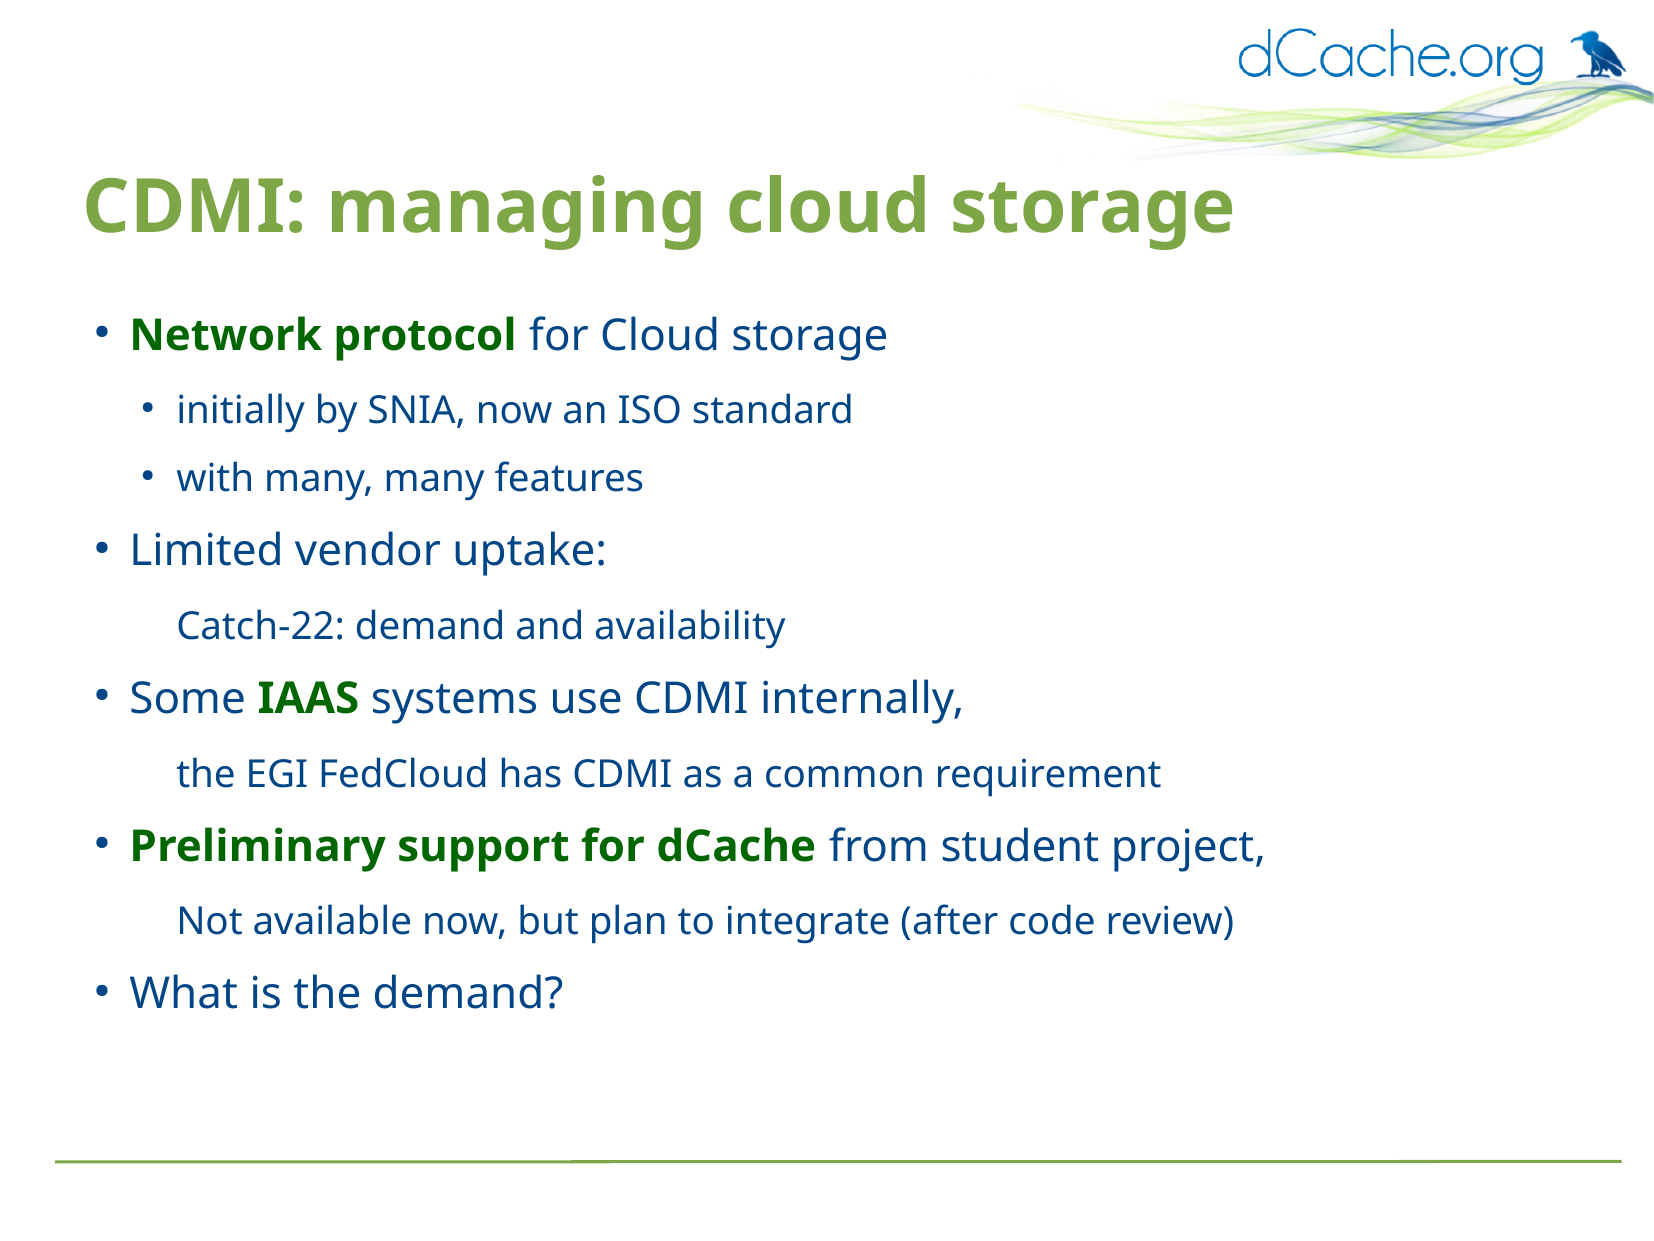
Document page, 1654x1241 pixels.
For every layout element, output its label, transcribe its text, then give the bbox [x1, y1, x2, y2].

title CDMI: managing cloud storage [82, 155, 1605, 252]
list Network protocol for Cloud storage initially by SNIA, now an ISO standard with many, many features Limited vendor uptake: Catch-22: demand and availability Some IAAS systems use CDMI internally, the EGI FedCloud has CDMI as a common requirement Preliminary support for dCache from student project, Not available now, but plan to integrate (after code review) What is the demand? [82, 302, 1571, 1023]
picture [956, 16, 1654, 169]
